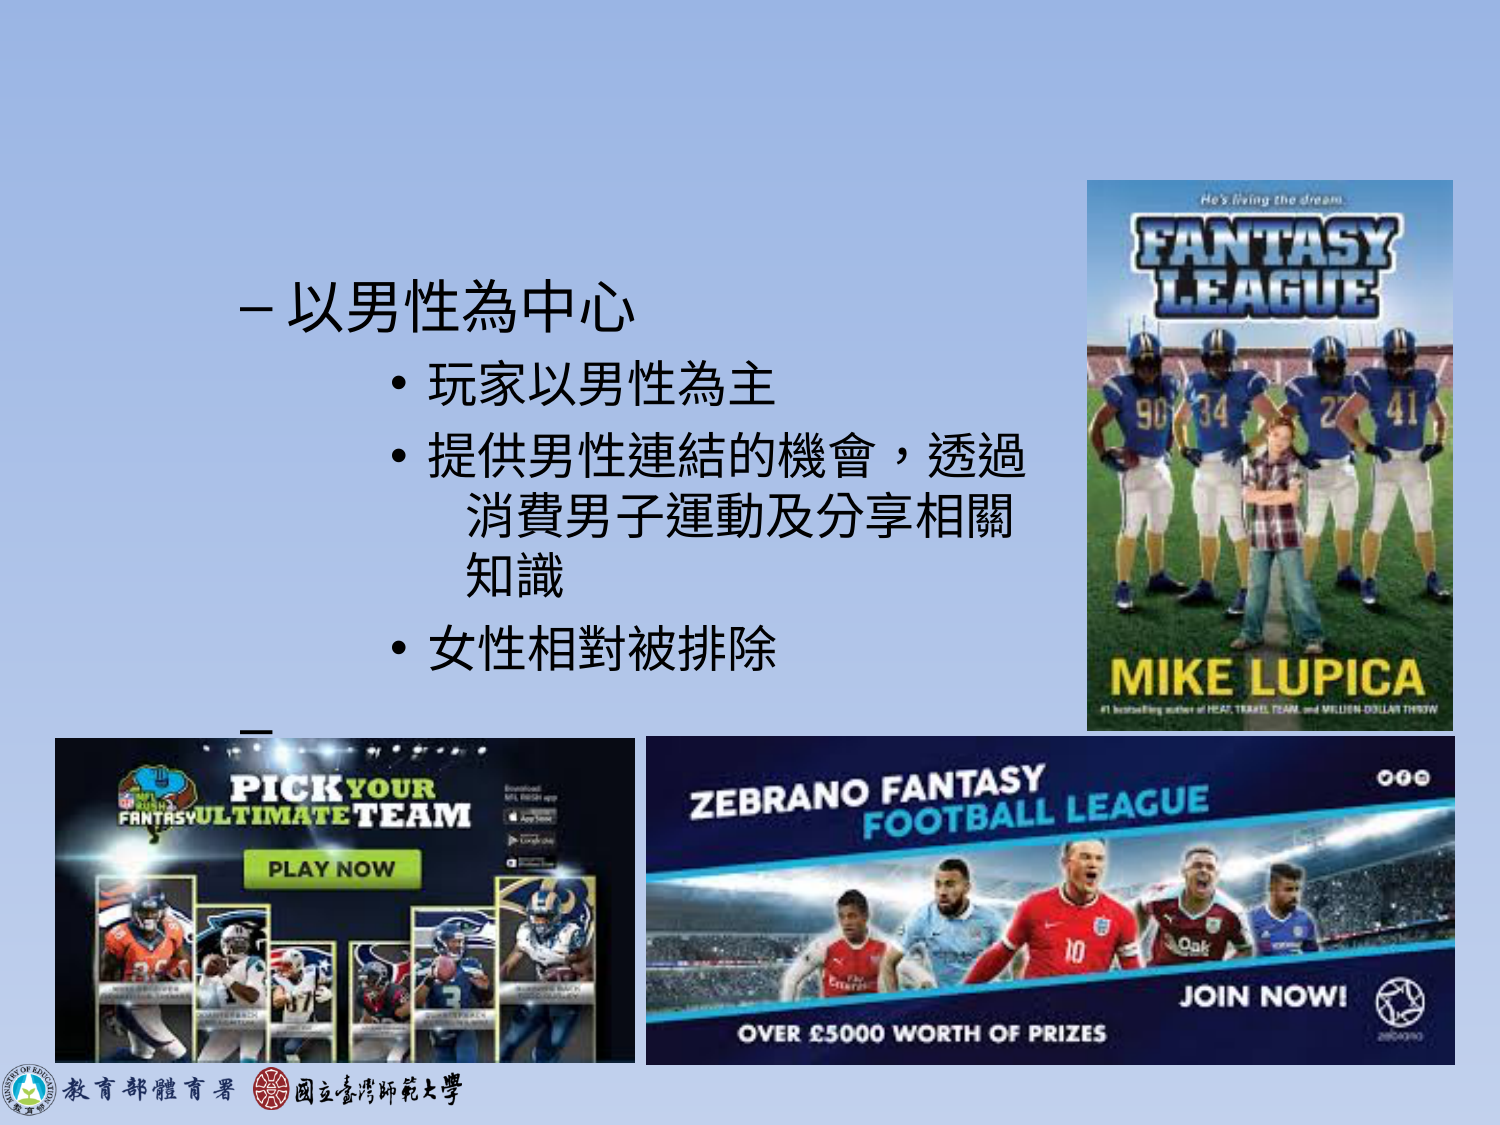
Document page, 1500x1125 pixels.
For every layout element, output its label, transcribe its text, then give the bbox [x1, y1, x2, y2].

list 以男性為中心 玩家以男性為主 提供男性連結的機會，透過消費男子運動及分享相關知識 女性相對被排除 [75, 262, 1077, 723]
picture [646, 736, 1455, 1065]
picture [1087, 181, 1453, 731]
picture [55, 738, 635, 1063]
